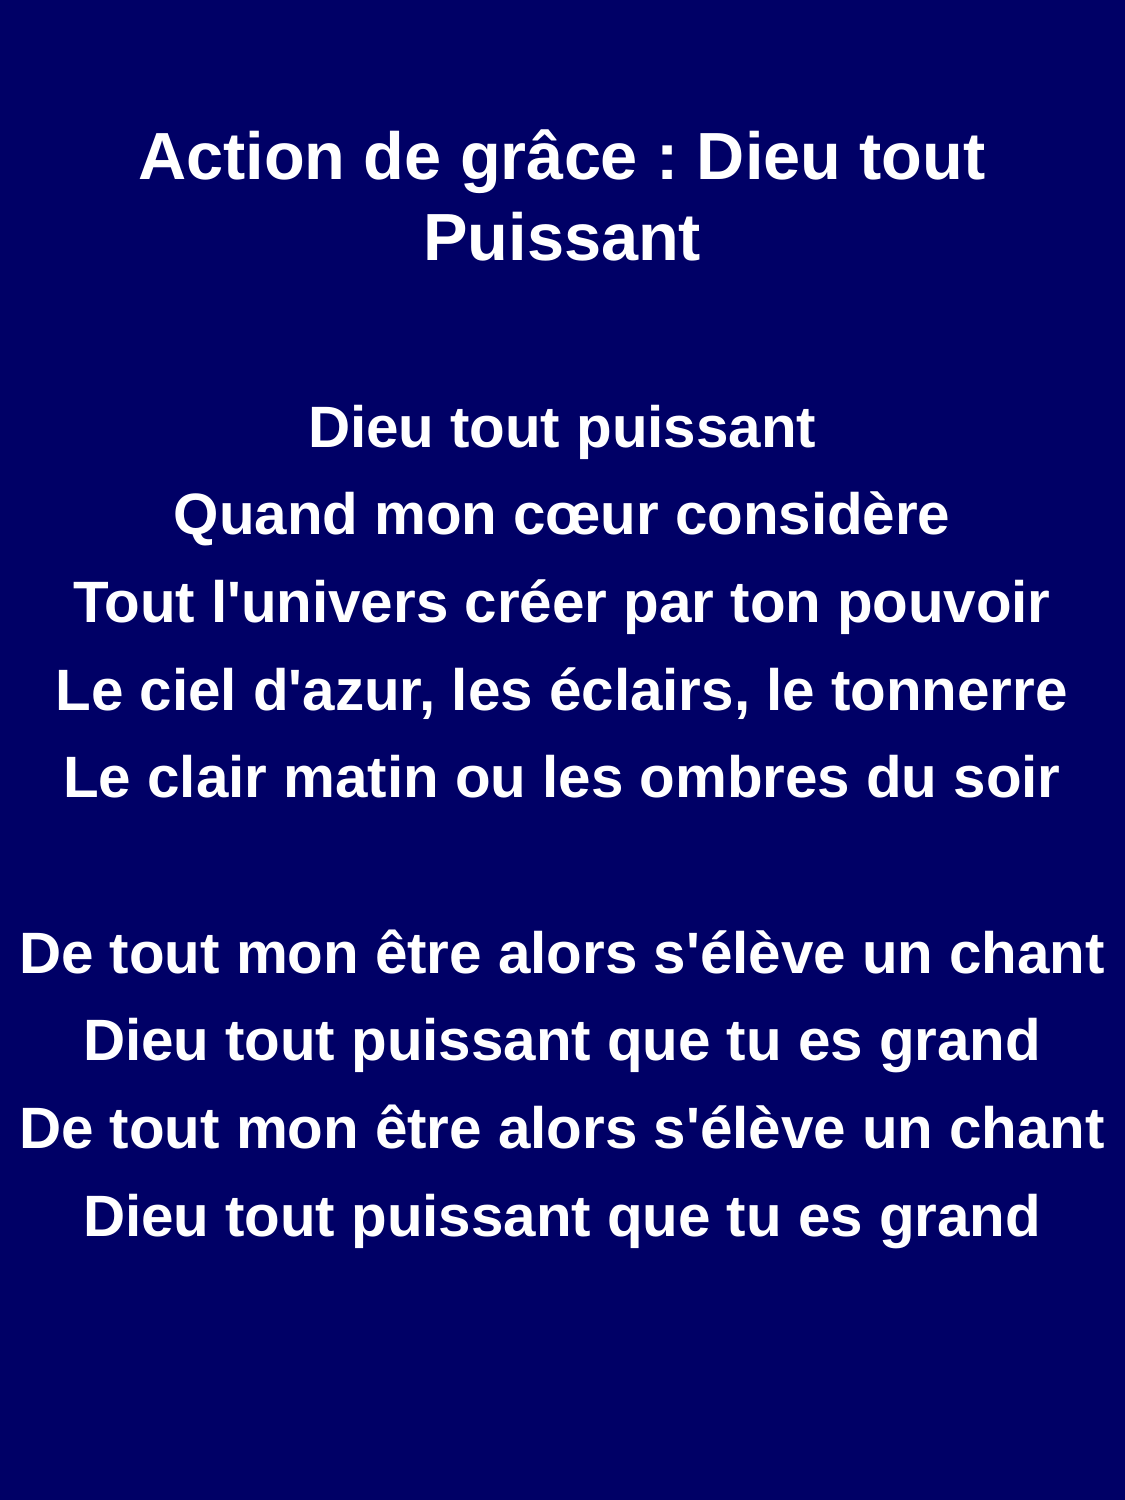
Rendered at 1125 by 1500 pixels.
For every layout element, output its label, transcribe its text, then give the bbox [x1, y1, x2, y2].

text_box Action de grâce : Dieu tout Puissant Dieu tout puissant Quand mon cœur considère Tout l'univers créer par ton pouvoir Le ciel d'azur, les éclairs, le tonnerre Le clair matin ou les ombres du soir De tout mon être alors s'élève un chant Dieu tout puissant que tu es grand De tout mon être alors s'élève un chant Dieu tout puissant que tu es grand [0, 105, 1125, 1441]
